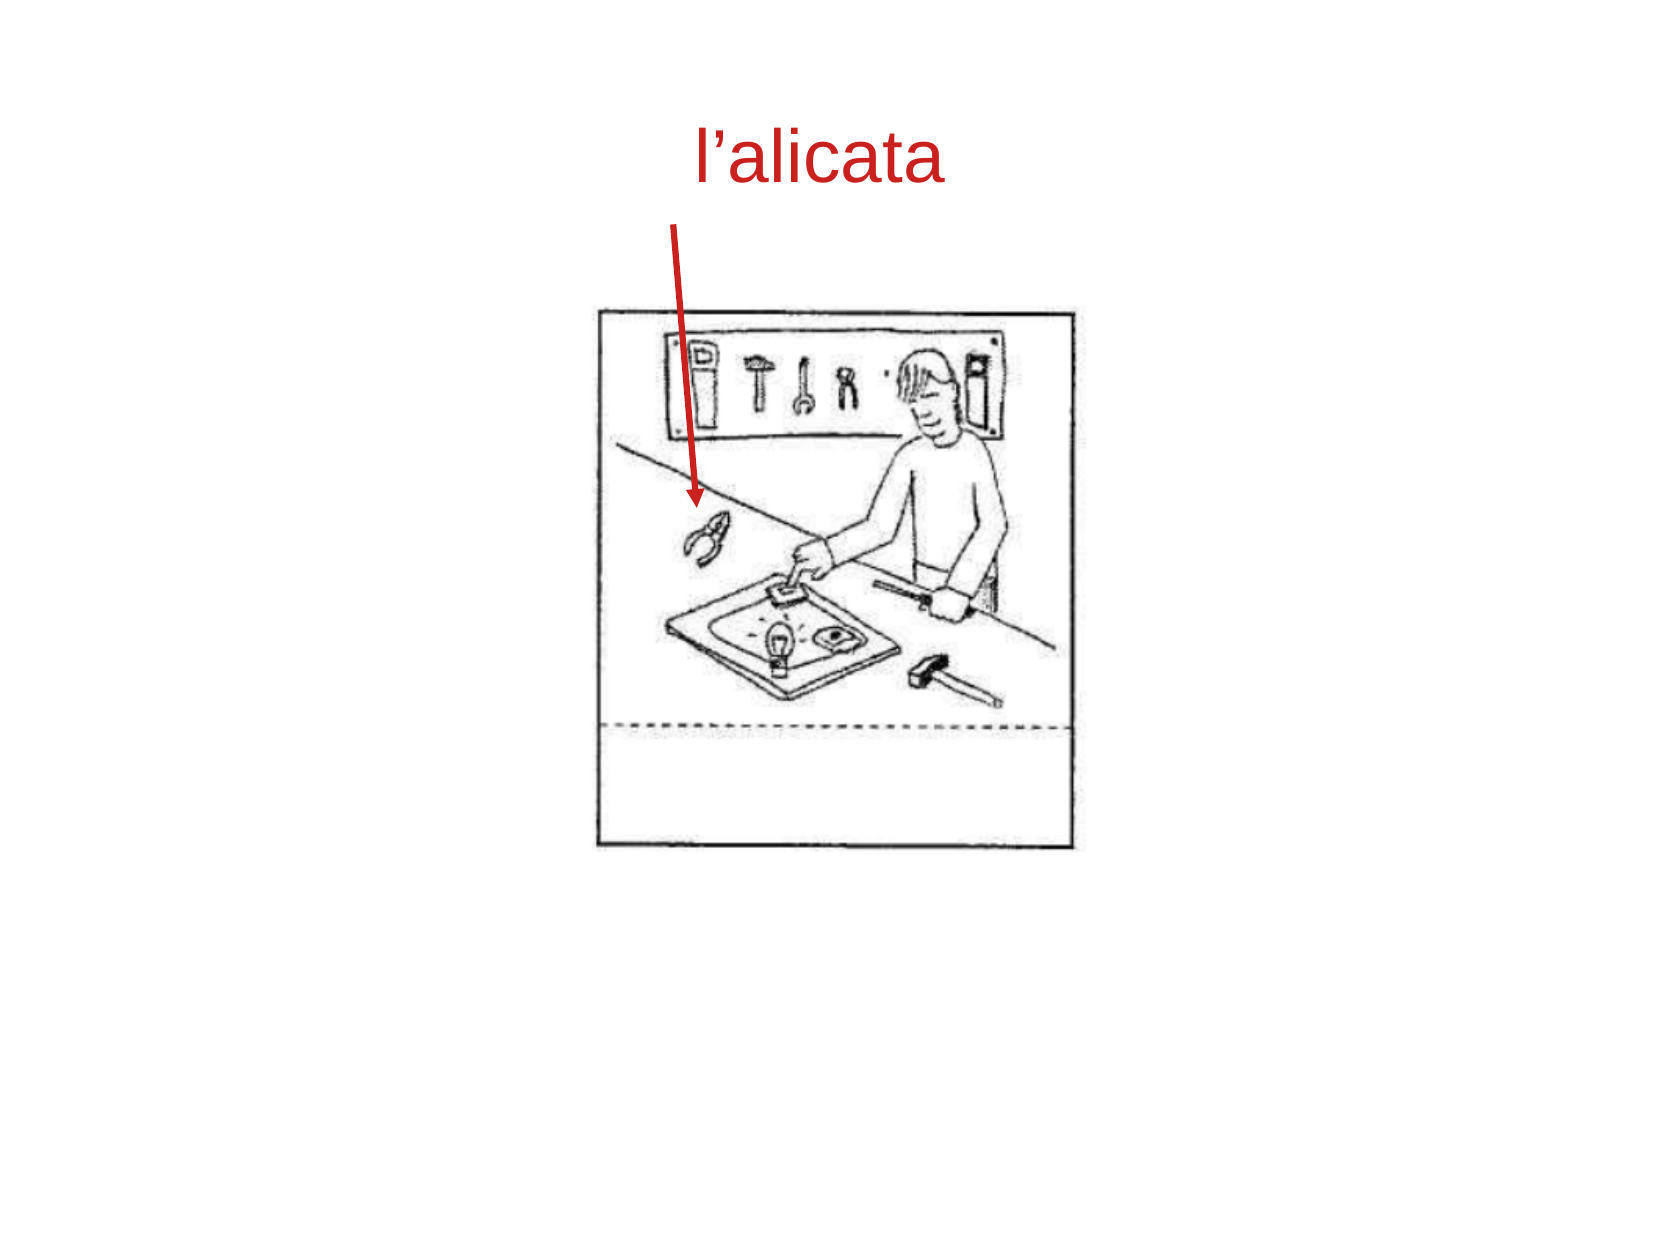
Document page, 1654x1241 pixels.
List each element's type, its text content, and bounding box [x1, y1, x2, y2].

text_box l’alicata [289, 49, 1371, 257]
picture [581, 291, 1094, 873]
